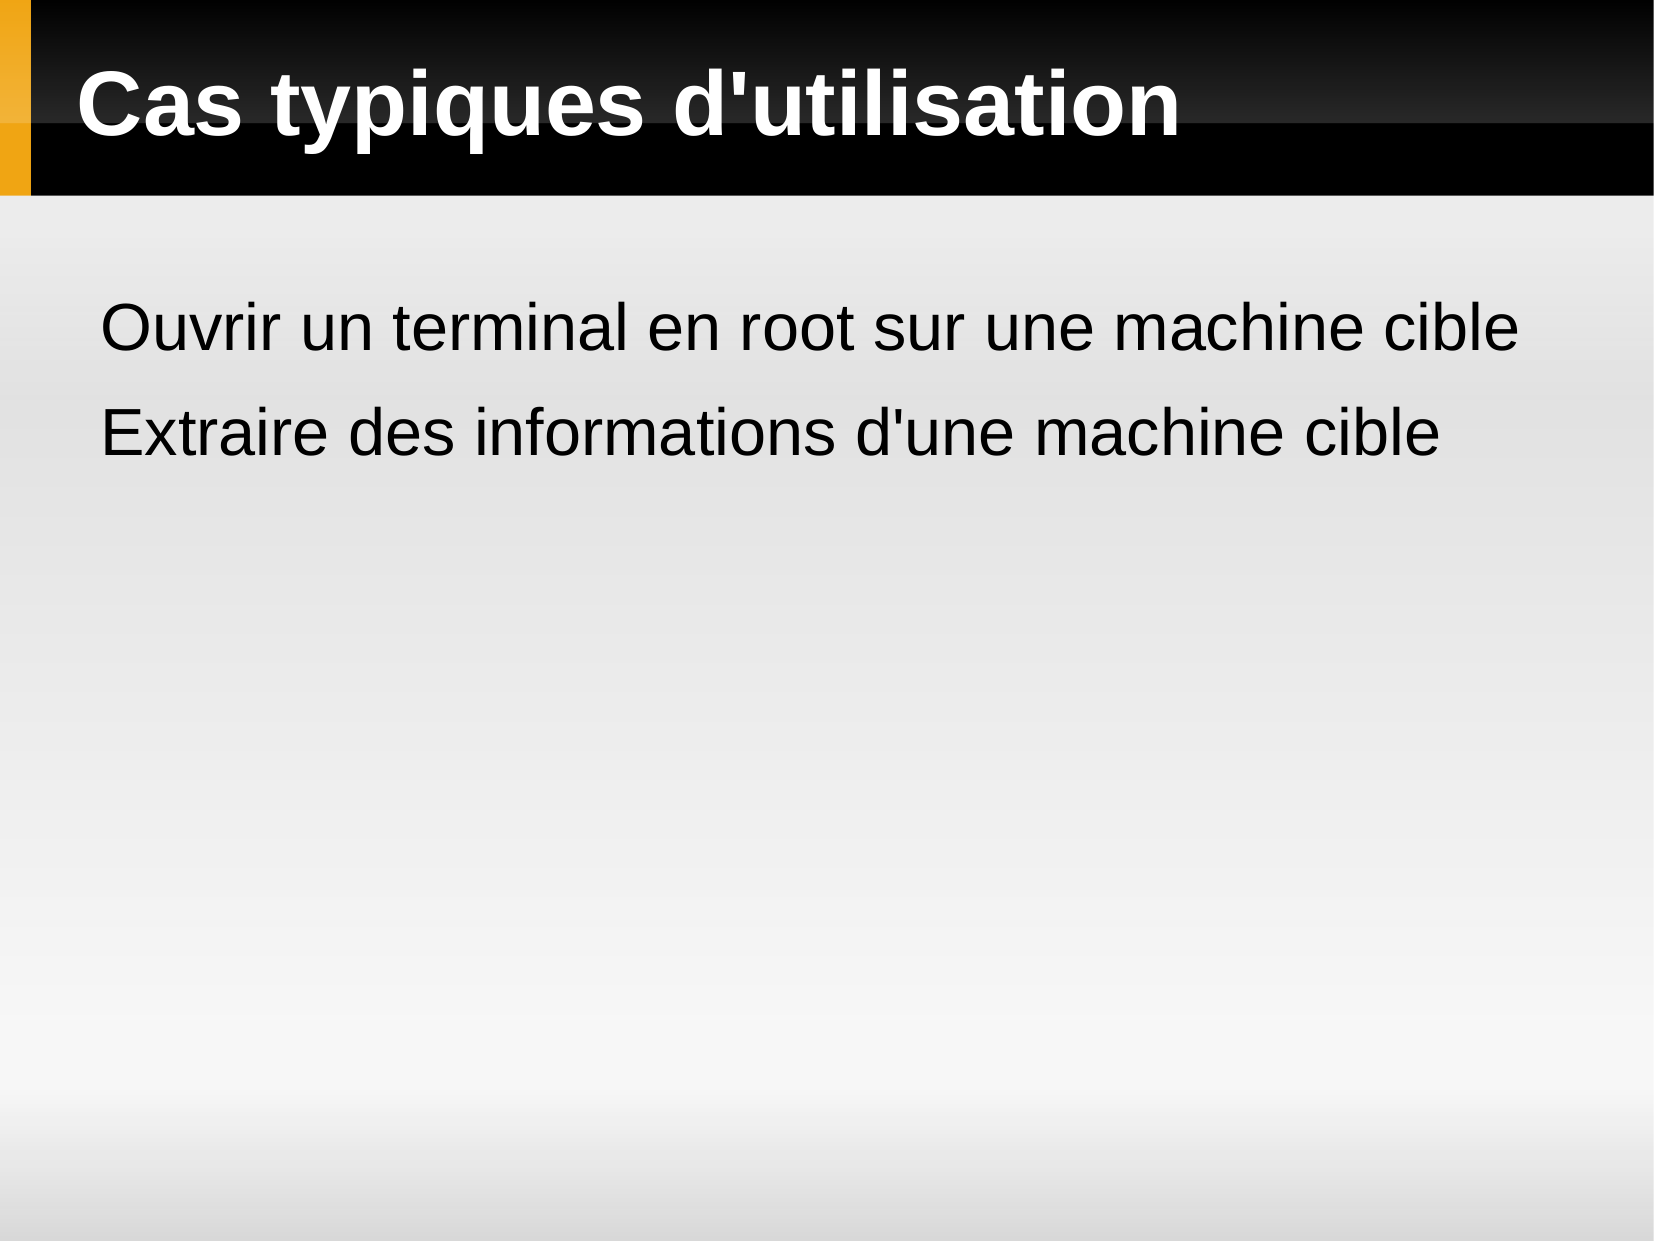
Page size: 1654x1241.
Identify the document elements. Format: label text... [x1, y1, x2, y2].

list Ouvrir un terminal en root sur une machine cible Extraire des informations d'une machine cible [82, 290, 1571, 1094]
title Cas typiques d'utilisation [76, 7, 1565, 200]
picture [0, 0, 1654, 1241]
